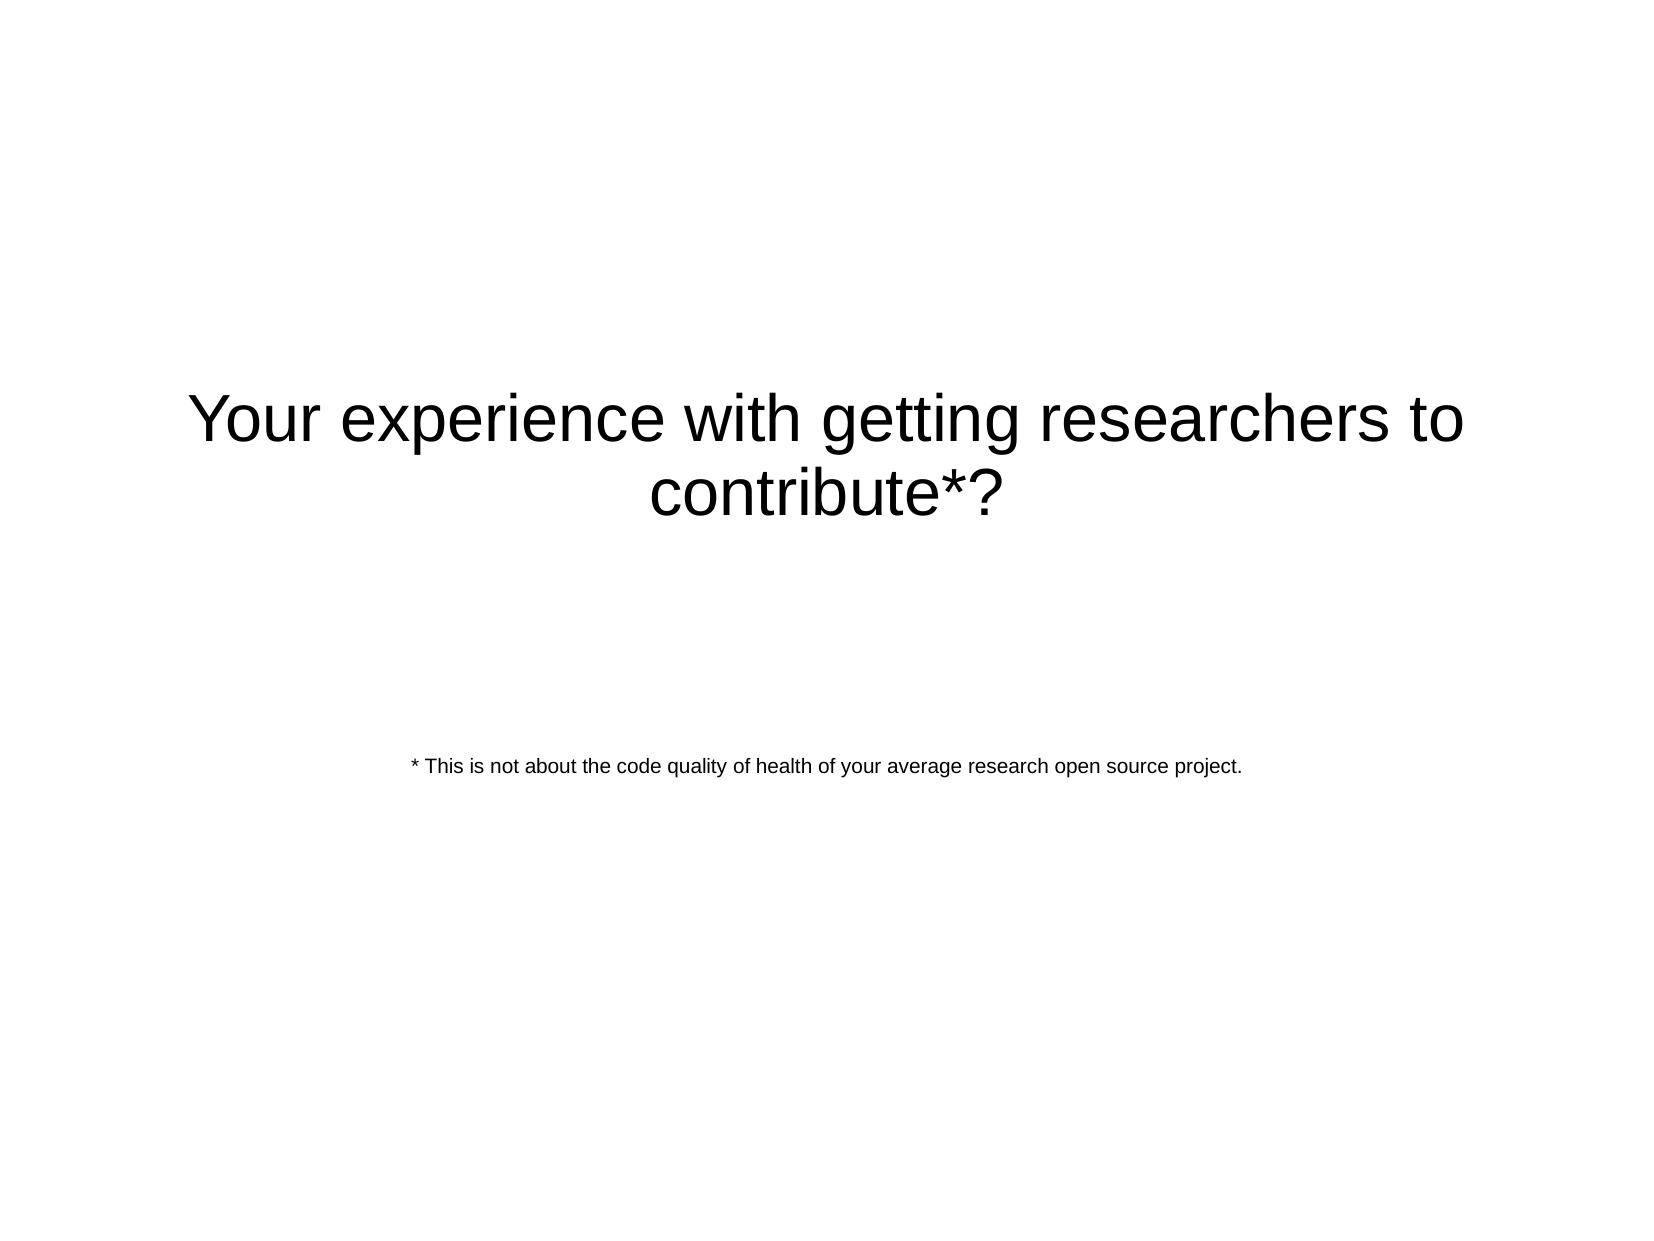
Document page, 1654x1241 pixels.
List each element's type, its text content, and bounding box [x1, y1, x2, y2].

text_box Your experience with getting researchers to contribute*? * This is not about the code quality of health of your average research open source project. [82, 56, 1571, 1102]
